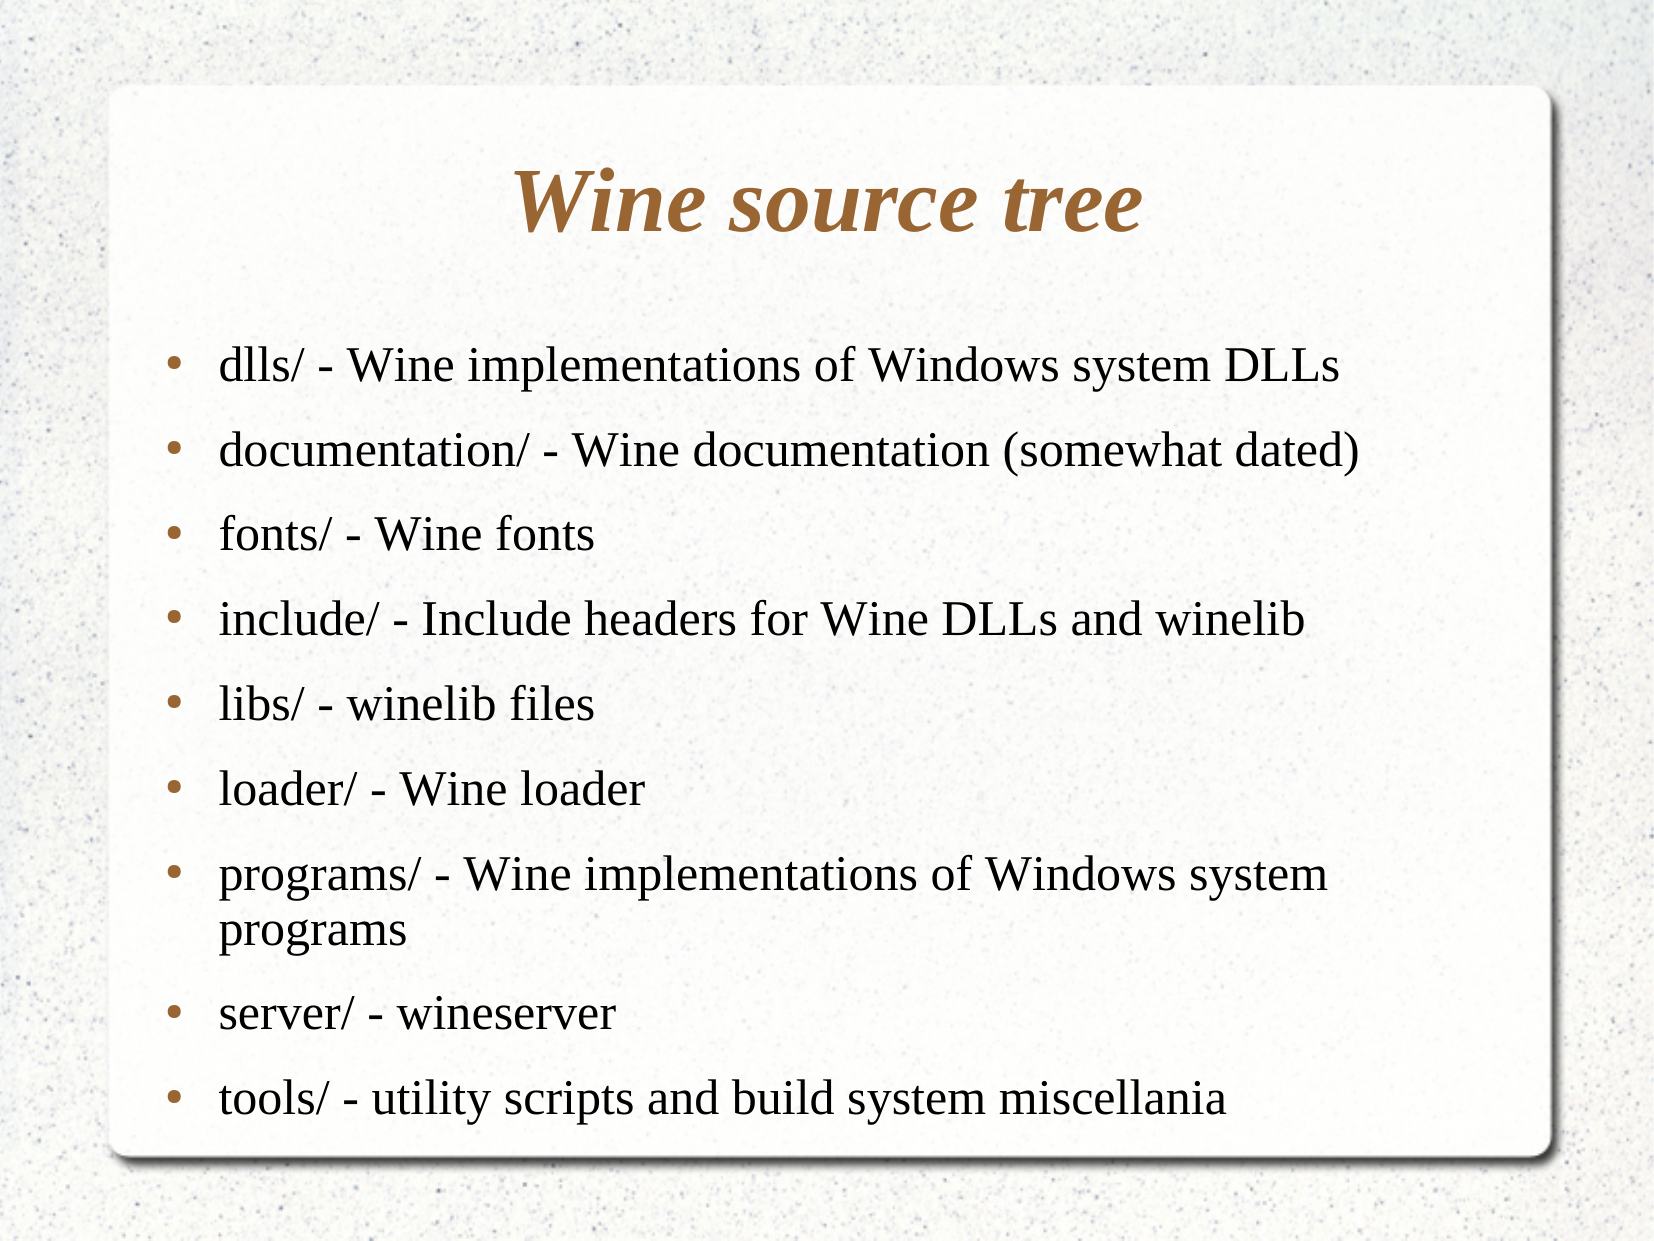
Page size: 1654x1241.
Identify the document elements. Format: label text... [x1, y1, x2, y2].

list dlls/ - Wine implementations of Windows system DLLs documentation/ - Wine documentation (somewhat dated) fonts/ - Wine fonts include/ - Include headers for Wine DLLs and winelib libs/ - winelib files loader/ - Wine loader programs/ - Wine implementations of Windows system programs server/ - wineserver tools/ - utility scripts and build system miscellania [147, 336, 1506, 1126]
picture [0, 0, 1654, 1241]
title Wine source tree [118, 104, 1536, 297]
